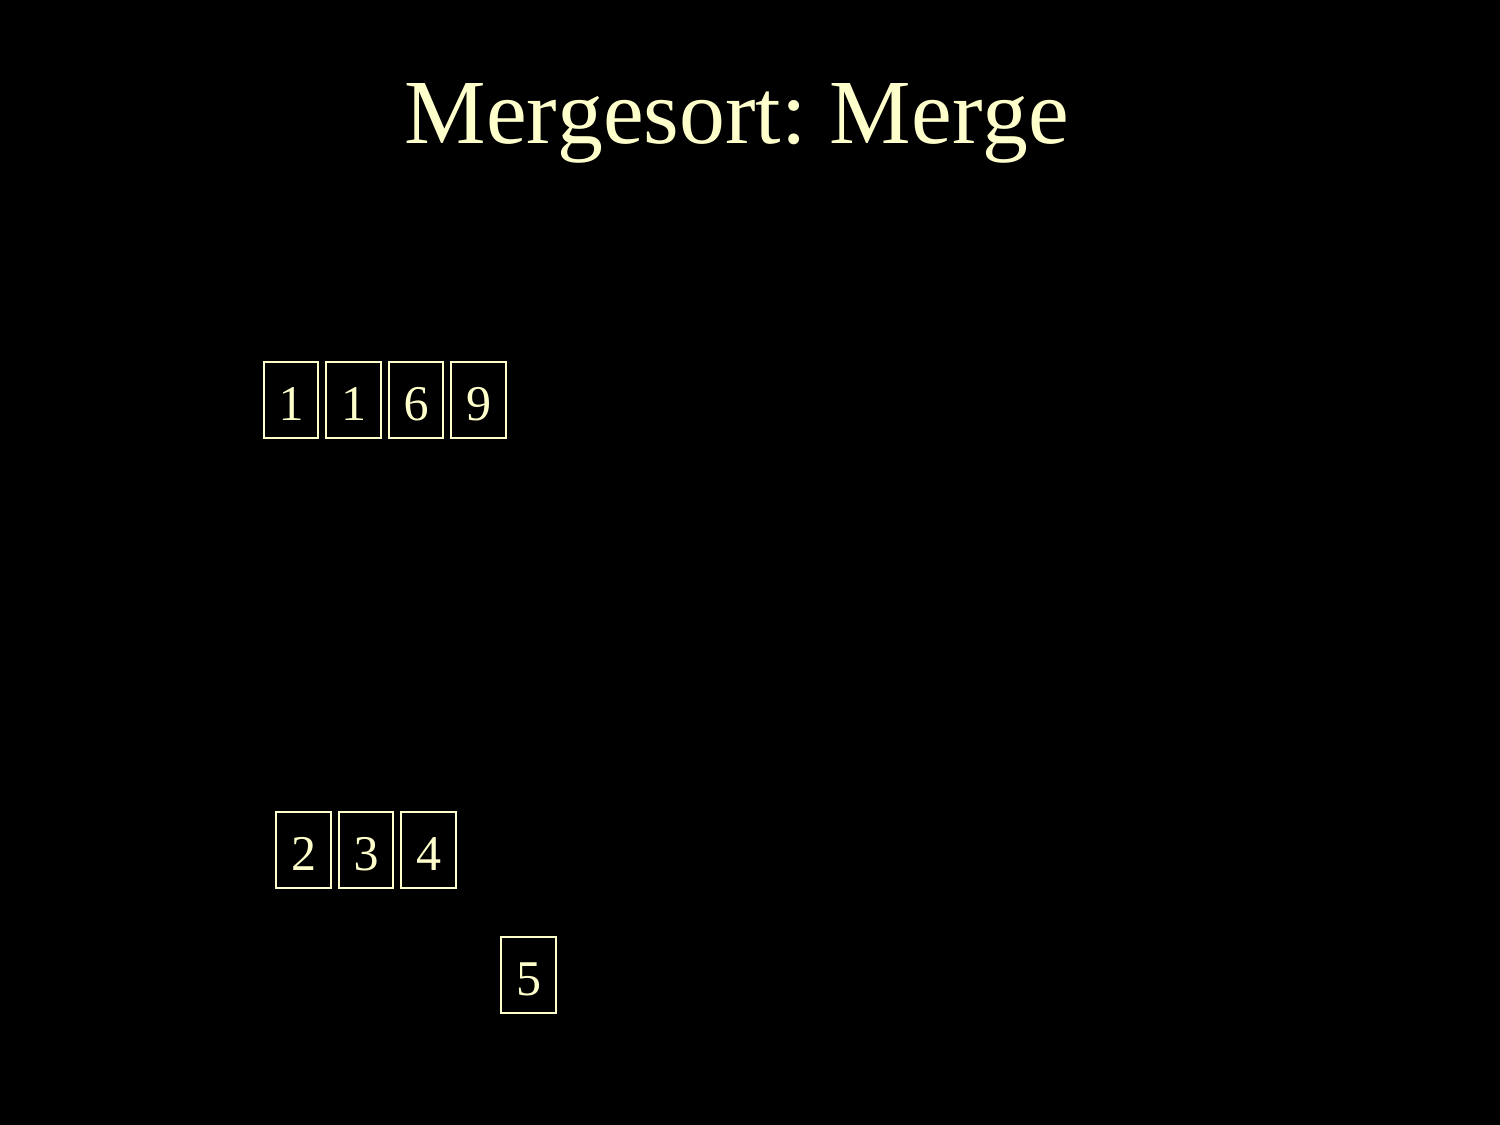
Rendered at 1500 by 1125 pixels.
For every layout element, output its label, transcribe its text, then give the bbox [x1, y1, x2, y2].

text_box 9 [451, 362, 506, 438]
title Mergesort: Merge [8, 50, 1467, 176]
text_box 1 [263, 362, 319, 438]
text_box 4 [401, 812, 456, 888]
text_box 6 [388, 362, 444, 438]
text_box 2 [276, 812, 331, 888]
text_box 3 [338, 812, 394, 888]
text_box 5 [501, 937, 556, 1013]
text_box 1 [326, 362, 381, 438]
